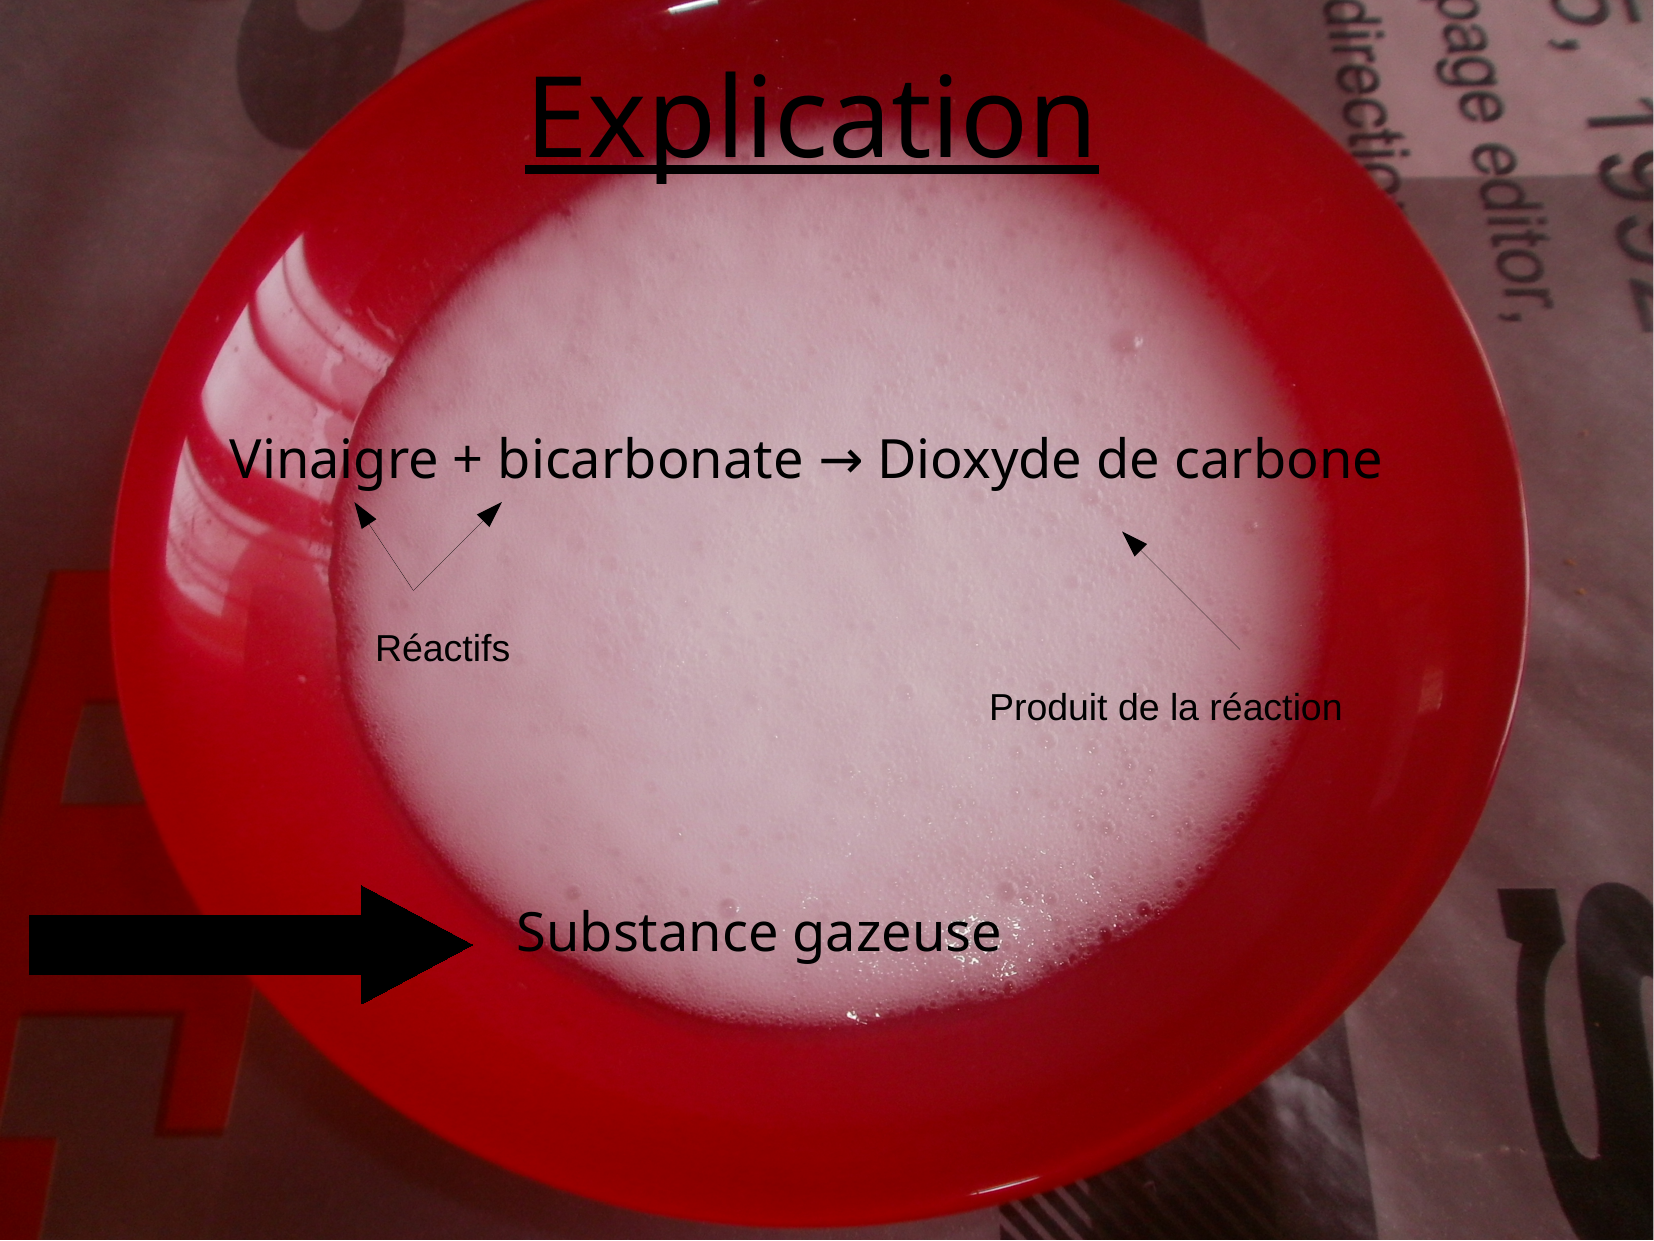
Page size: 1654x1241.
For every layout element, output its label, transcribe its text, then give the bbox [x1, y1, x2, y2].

text_box Réactifs [324, 620, 562, 677]
text_box Explication [206, 29, 1418, 202]
text_box [29, 885, 473, 1004]
text_box Substance gazeuse [501, 885, 1536, 977]
picture [0, 0, 1654, 1241]
text_box Vinaigre + bicarbonate → Dioxyde de carbone [59, 413, 1565, 504]
text_box Produit de la réaction [974, 679, 1358, 737]
